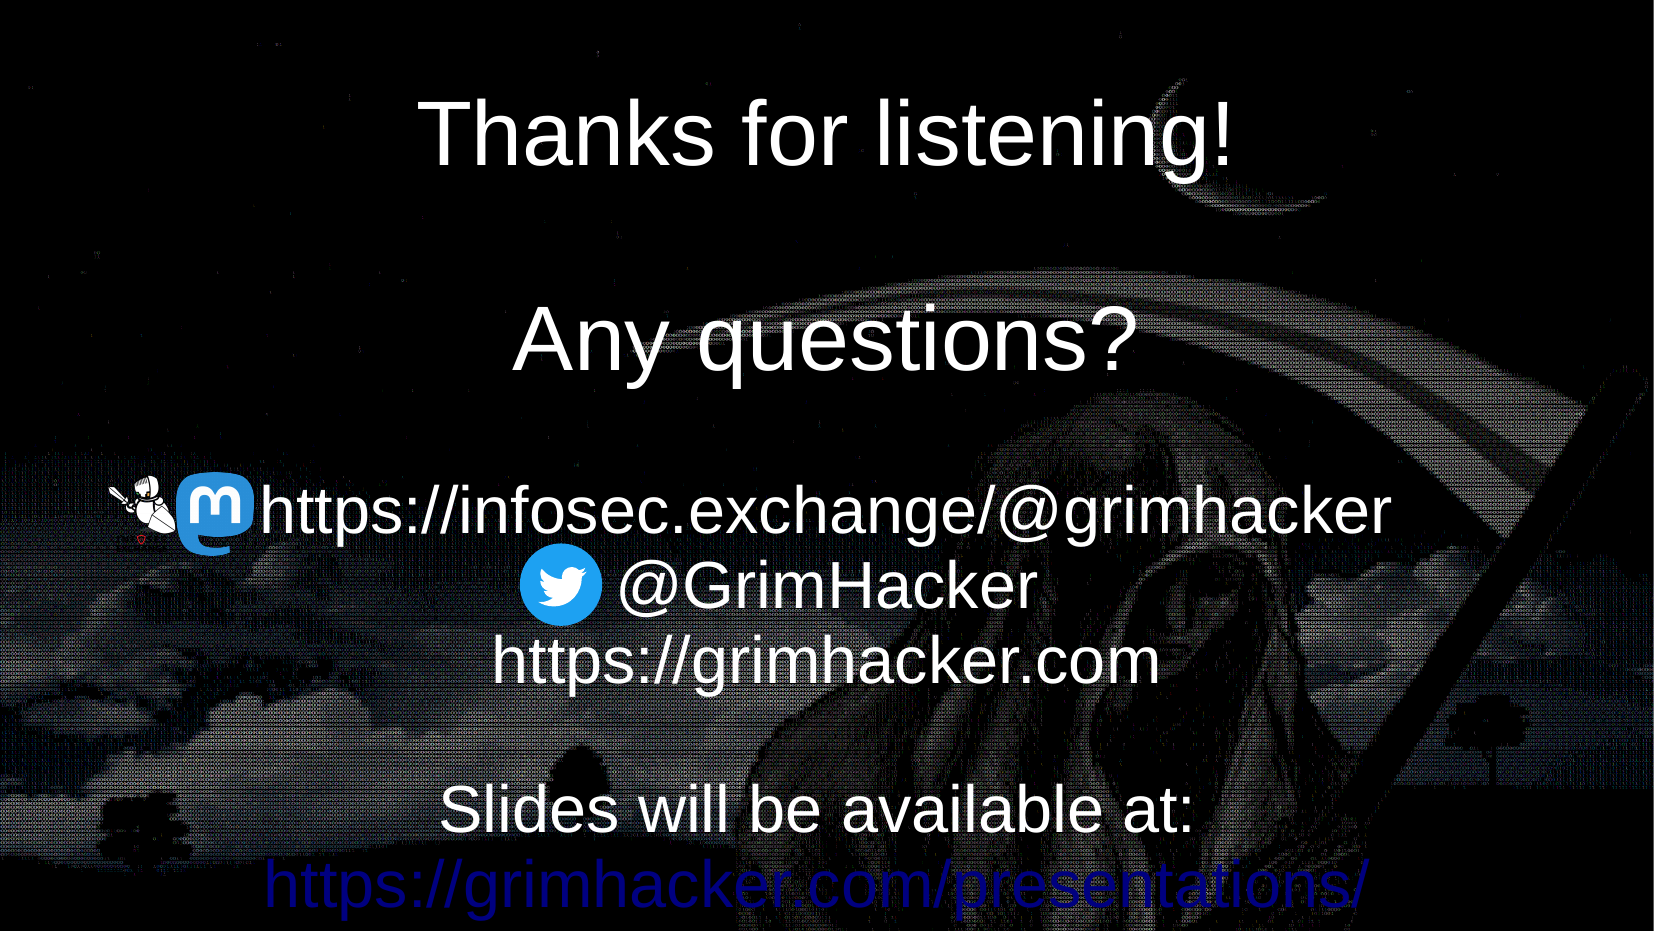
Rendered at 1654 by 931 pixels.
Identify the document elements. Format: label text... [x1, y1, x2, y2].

title Thanks for listening! Any questions? [82, 82, 1571, 391]
text_box https://infosec.exchange/@grimhacker @GrimHacker https://grimhacker.com Slides will be available at: https://grimhacker.com/presentations/ [82, 473, 1571, 922]
picture [0, 0, 1654, 931]
